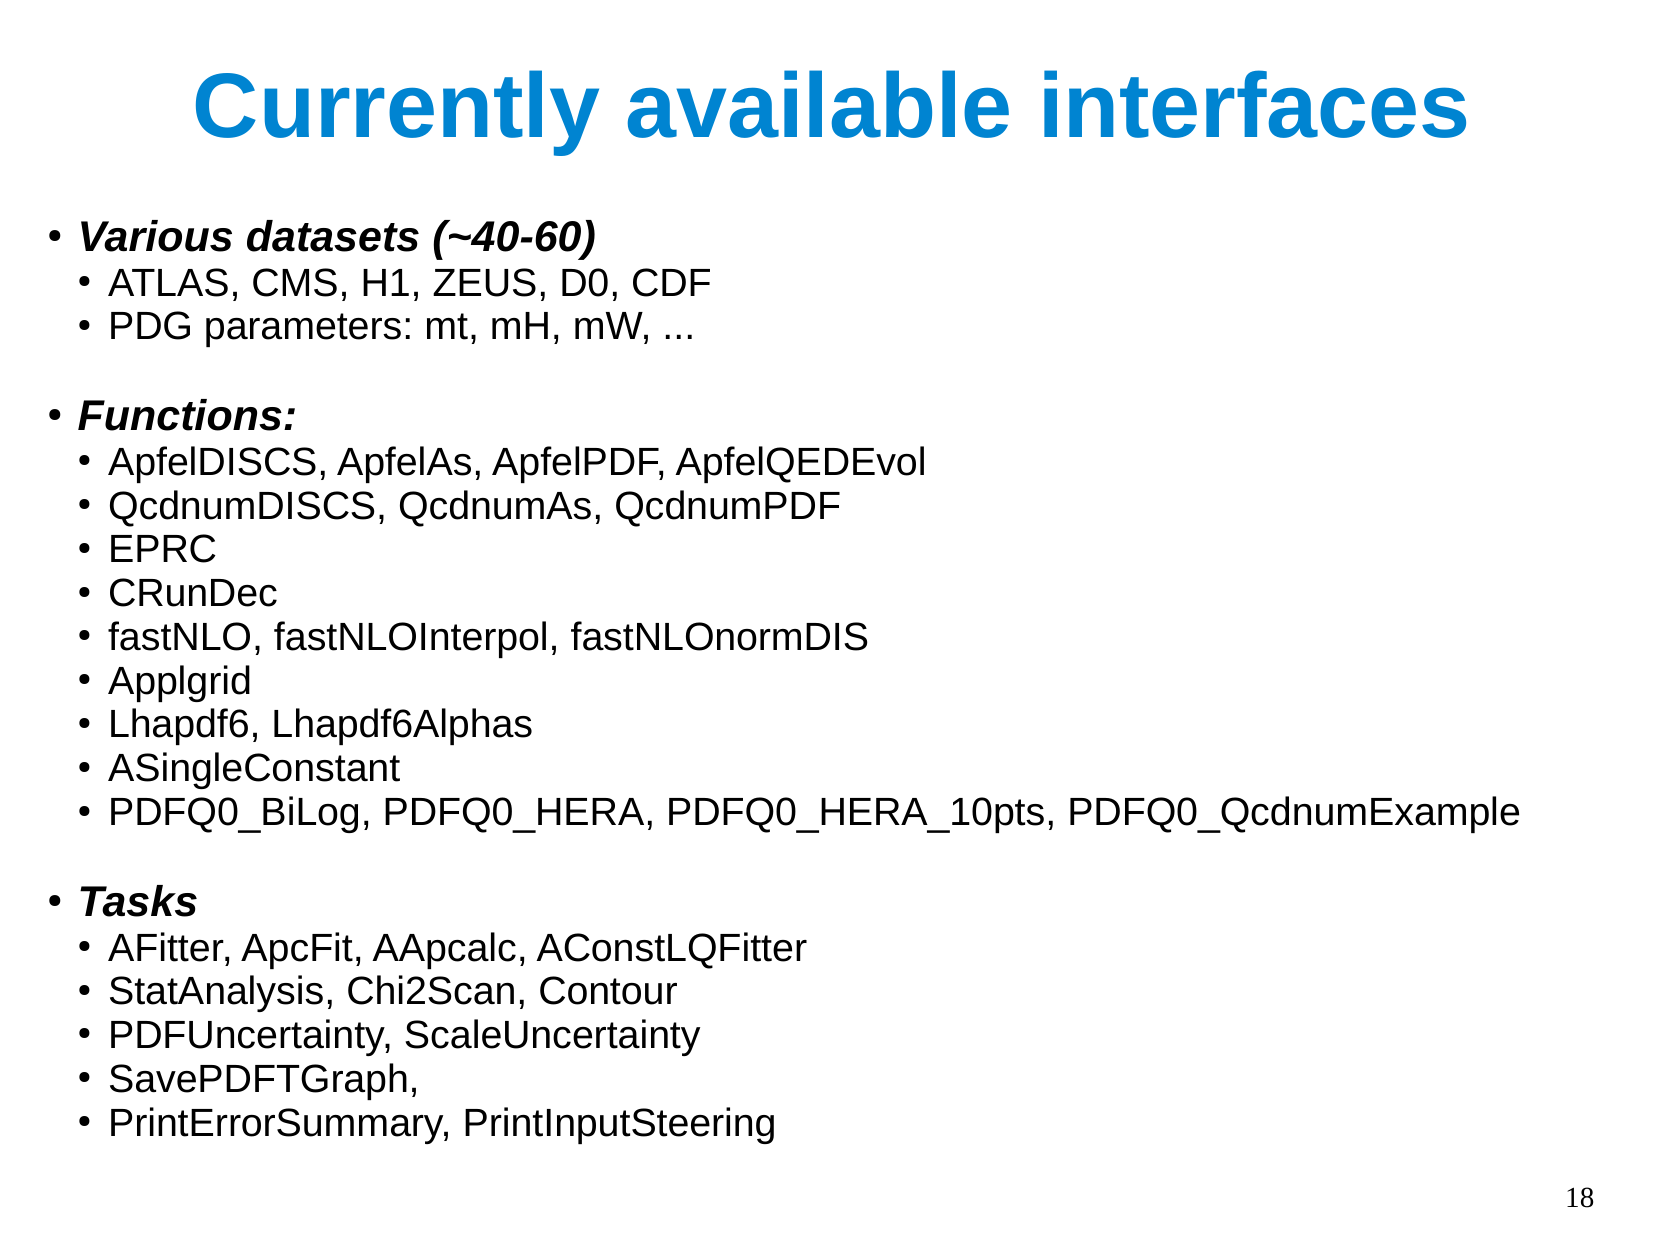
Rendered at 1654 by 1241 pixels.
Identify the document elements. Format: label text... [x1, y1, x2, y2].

title Currently available interfaces [70, 35, 1595, 178]
list Various datasets (~40-60) ATLAS, CMS, H1, ZEUS, D0, CDF PDG parameters: mt, mH, mW, ... Functions: ApfelDISCS, ApfelAs, ApfelPDF, ApfelQEDEvol QcdnumDISCS, QcdnumAs, QcdnumPDF EPRC CRunDec fastNLO, fastNLOInterpol, fastNLOnormDIS Applgrid Lhapdf6, Lhapdf6Alphas ASingleConstant PDFQ0_BiLog, PDFQ0_HERA, PDFQ0_HERA_10pts, PDFQ0_QcdnumExample Tasks AFitter, ApcFit, AApcalc, AConstLQFitter StatAnalysis, Chi2Scan, Contour PDFUncertainty, ScaleUncertainty SavePDFTGraph, PrintErrorSummary, PrintInputSteering [47, 212, 1595, 1158]
